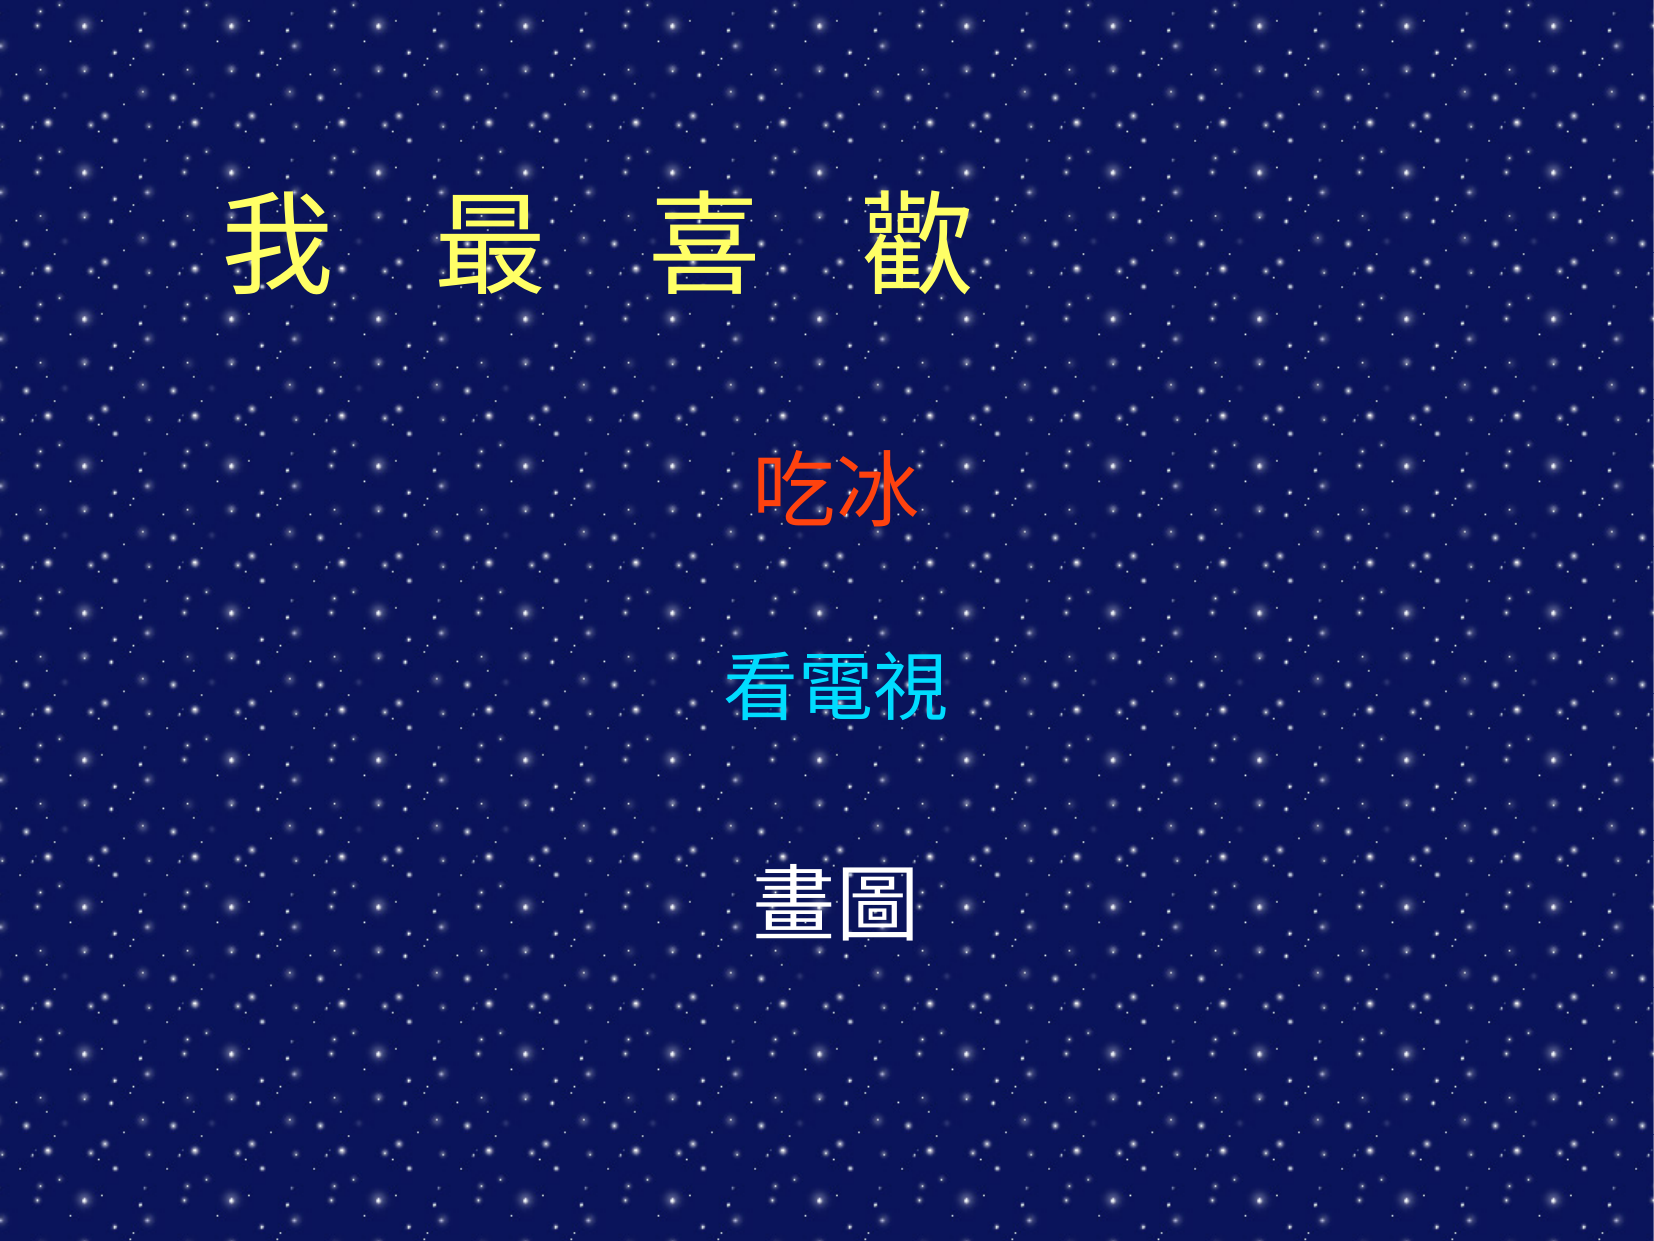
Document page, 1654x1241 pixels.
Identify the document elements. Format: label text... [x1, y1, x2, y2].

text_box 吃冰 [738, 416, 935, 532]
picture [0, 0, 1654, 1241]
text_box 畫圖 [738, 830, 1241, 945]
text_box 看電視 [708, 620, 1093, 725]
text_box 我 最 喜 歡 [206, 147, 1477, 298]
